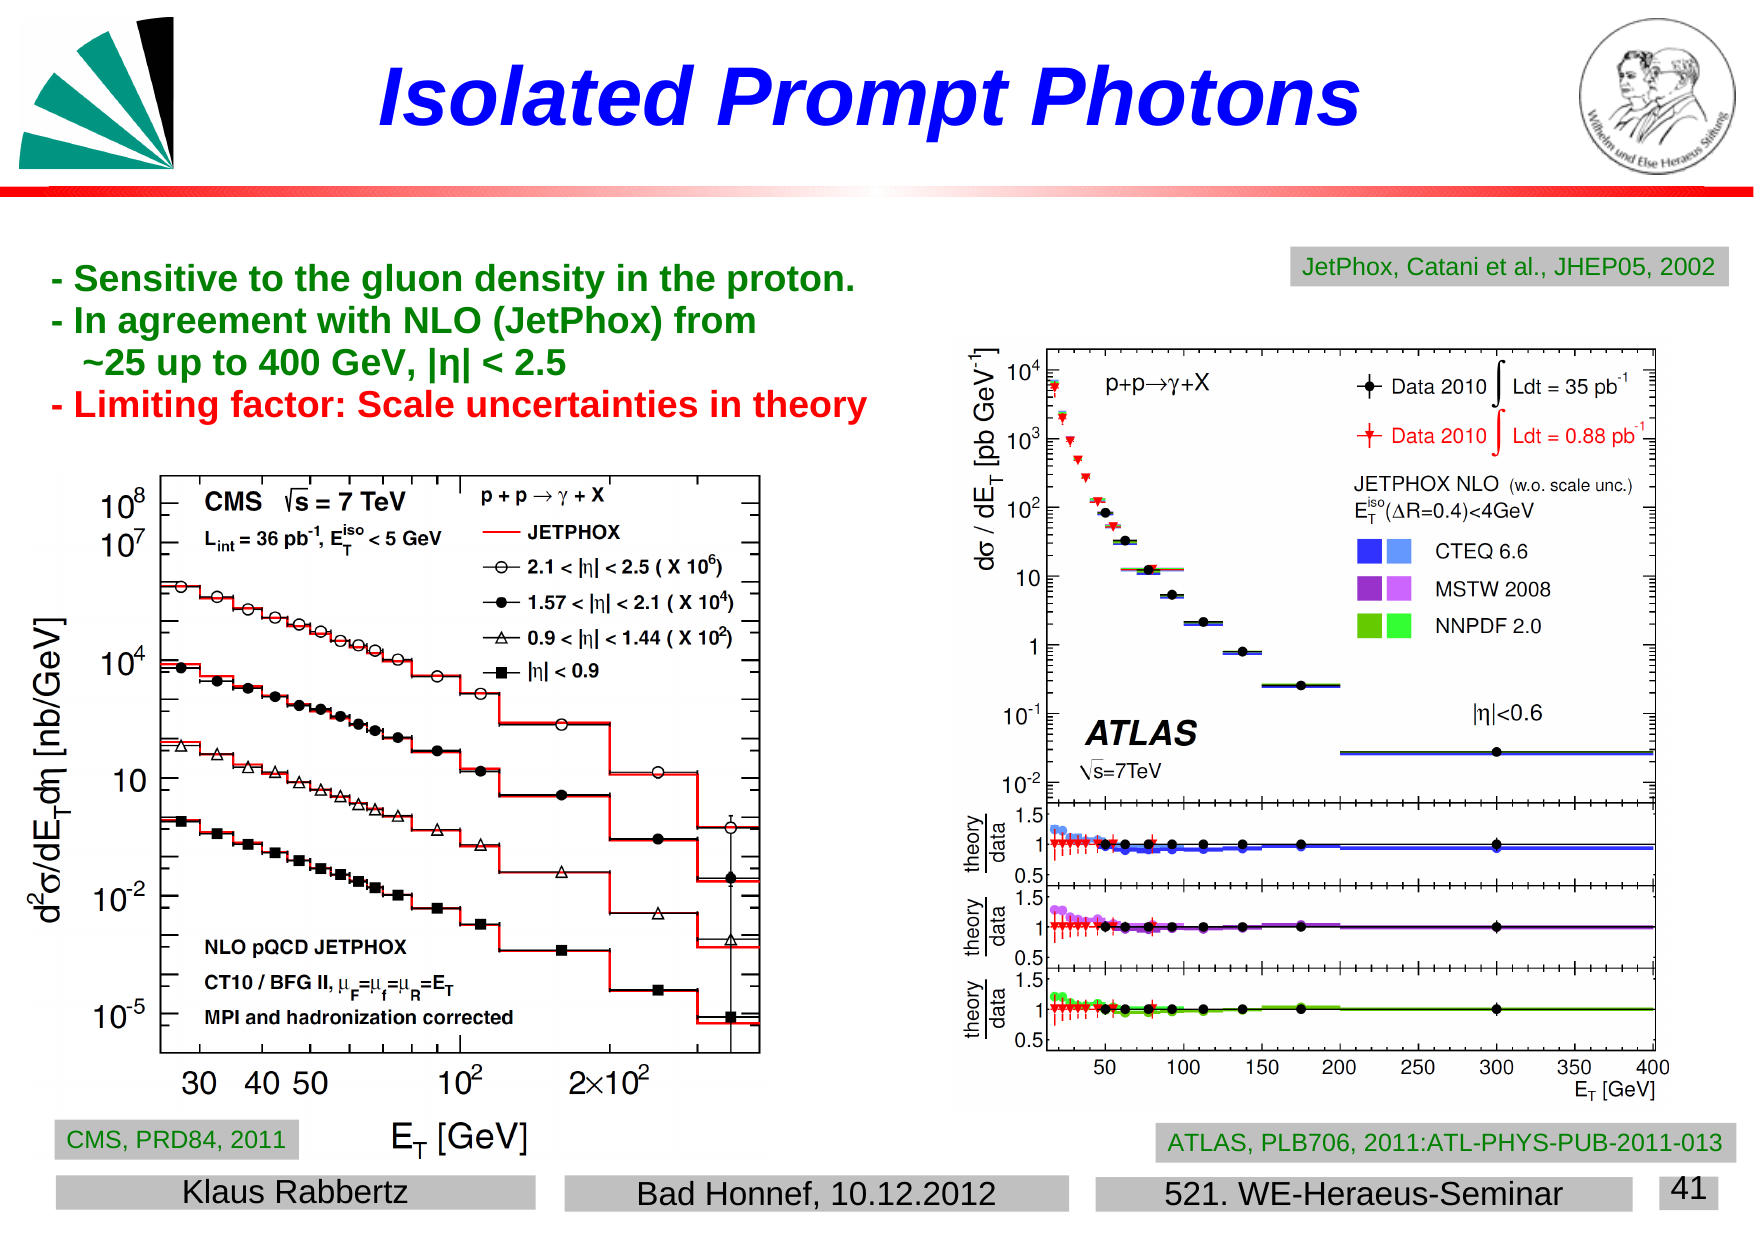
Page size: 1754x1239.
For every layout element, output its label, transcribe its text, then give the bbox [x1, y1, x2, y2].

text_box CMS, PRD84, 2011 [54, 1119, 299, 1160]
text_box ATLAS, PLB706, 2011:ATL-PHYS-PUB-2011-013 [1155, 1122, 1737, 1163]
picture [19, 17, 174, 171]
title Isolated Prompt Photons [190, 0, 1553, 194]
picture [25, 468, 773, 1160]
text_box - Sensitive to the gluon density in the proton. - In agreement with NLO (JetPhox) from ~25 up to 400 GeV, |η| < 2.5 - Limiting factor: Scale uncertainties in theory [39, 251, 891, 432]
picture [947, 335, 1669, 1110]
picture [1579, 18, 1736, 175]
text_box JetPhox, Catani et al., JHEP05, 2002 [1290, 246, 1729, 287]
